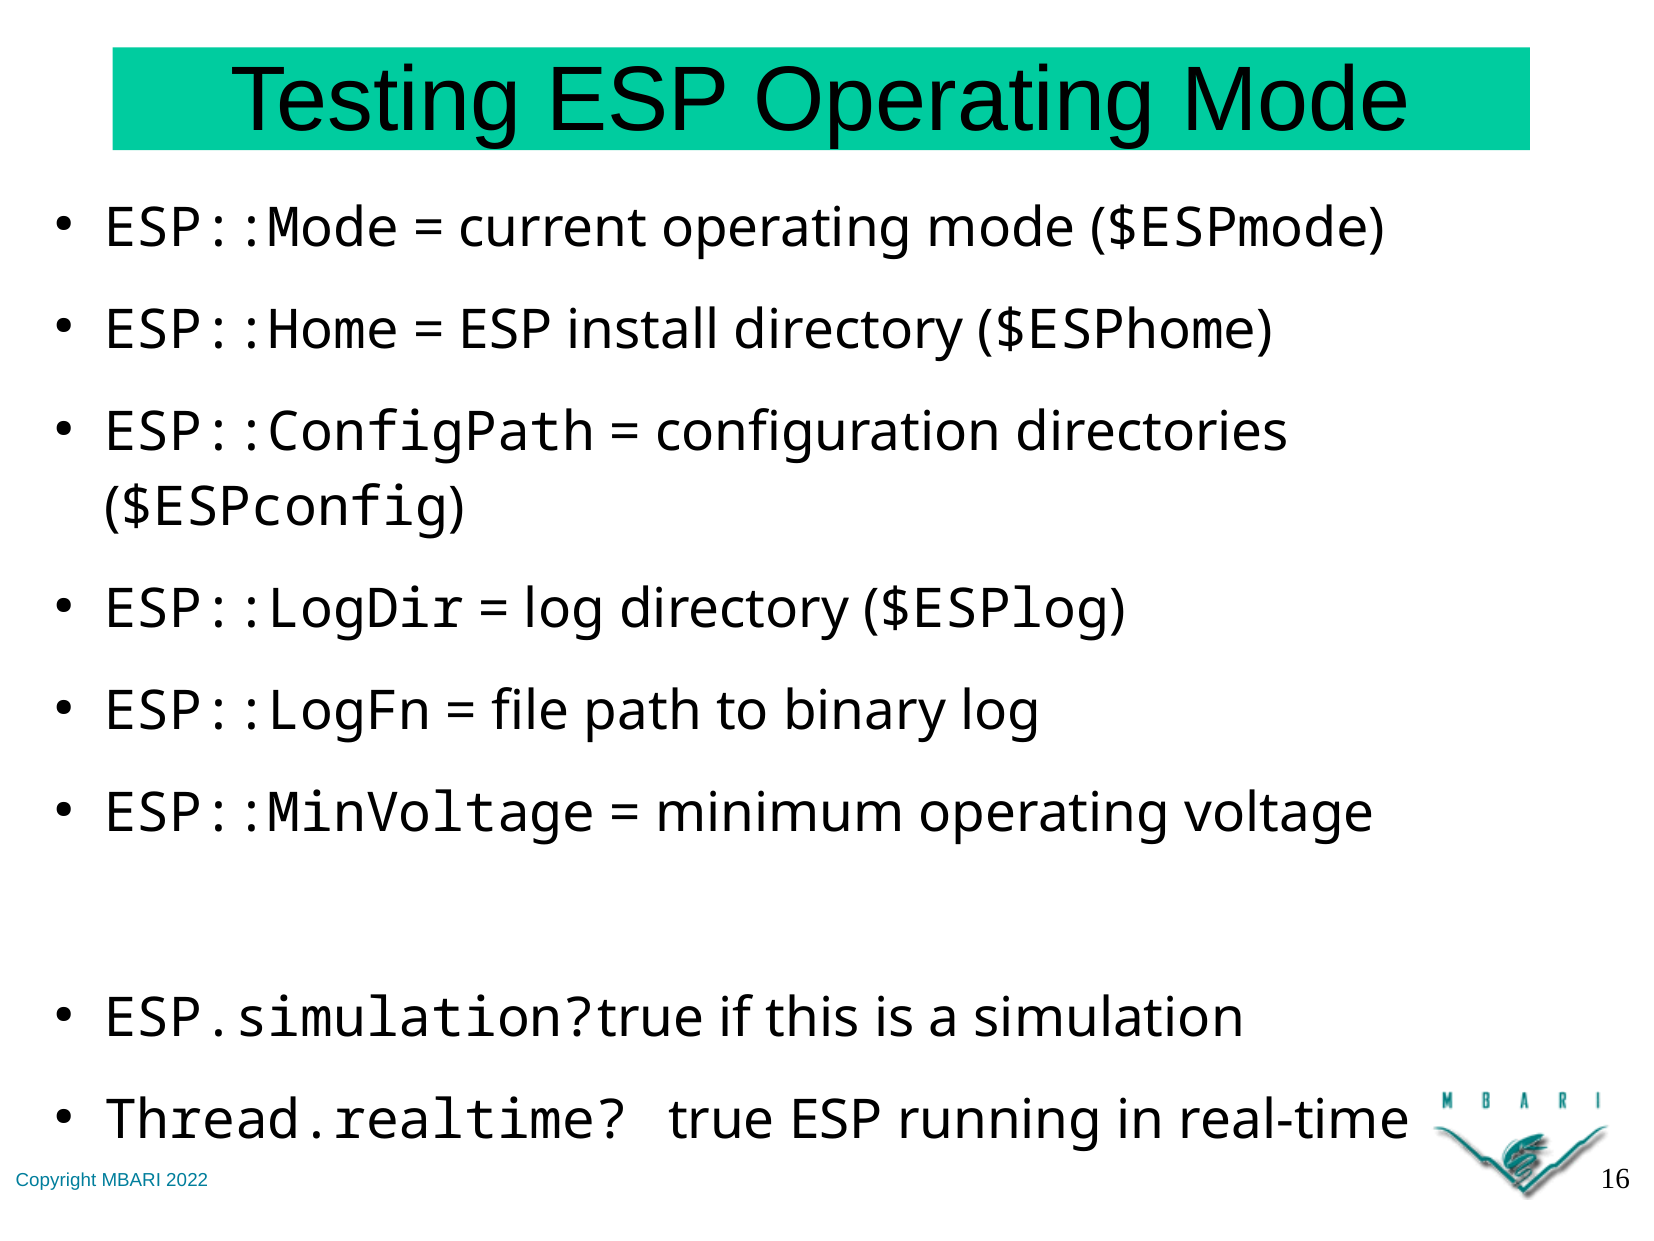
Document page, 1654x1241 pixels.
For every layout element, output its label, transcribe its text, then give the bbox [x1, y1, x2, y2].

list ESP::Mode = current operating mode ($ESPmode) ESP::Home = ESP install directory ($ESPhome) ESP::ConfigPath = configuration directories ($ESPconfig) ESP::LogDir = log directory ($ESPlog) ESP::LogFn = file path to binary log ESP::MinVoltage = minimum operating voltage ESP.simulation? true if this is a simulation Thread.realtime? true ESP running in real-time [37, 187, 1613, 1163]
title Testing ESP Operating Mode [112, 47, 1530, 151]
picture [1426, 1163, 1613, 1200]
